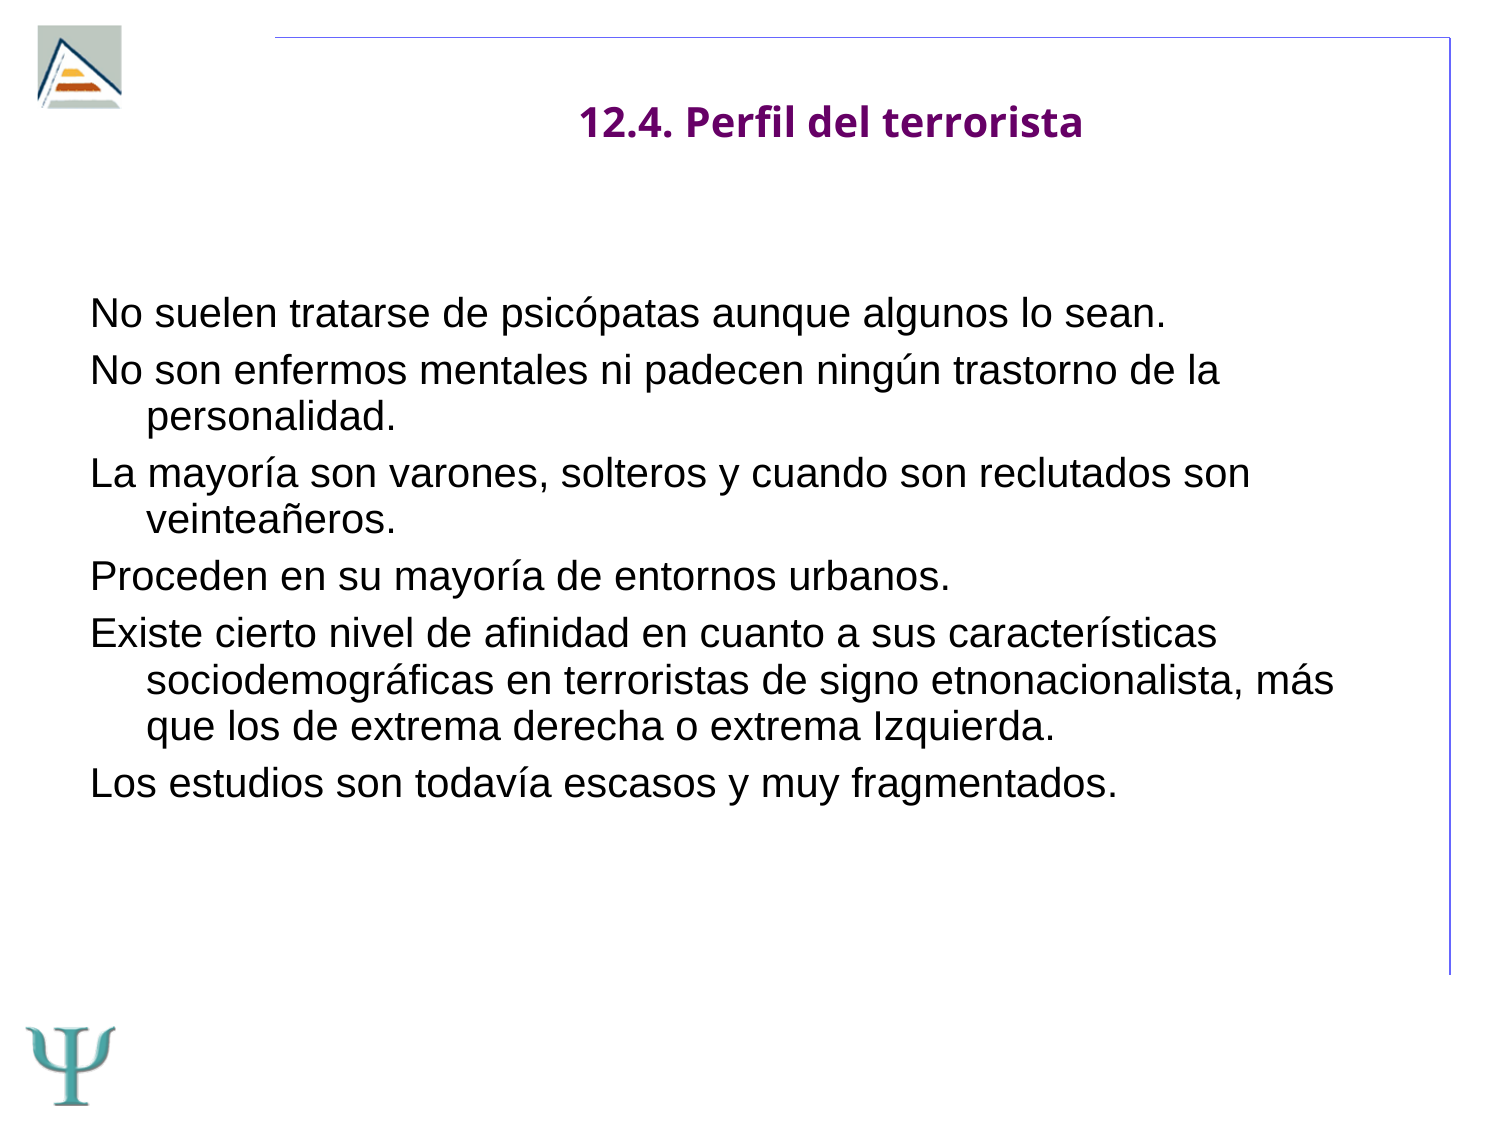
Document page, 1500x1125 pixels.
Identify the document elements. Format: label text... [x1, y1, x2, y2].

picture [37, 24, 122, 109]
picture [24, 1024, 116, 1106]
list No suelen tratarse de psicópatas aunque algunos lo sean. No son enfermos mentales ni padecen ningún trastorno de la personalidad. La mayoría son varones, solteros y cuando son reclutados son veinteañeros. Proceden en su mayoría de entornos urbanos. Existe cierto nivel de afinidad en cuanto a sus características sociodemográficas en terroristas de signo etnonacionalista, más que los de extrema derecha o extrema Izquierda. Los estudios son todavía escasos y muy fragmentados. [75, 224, 1426, 1058]
title 12.4. Perfil del terrorista [262, 74, 1401, 168]
